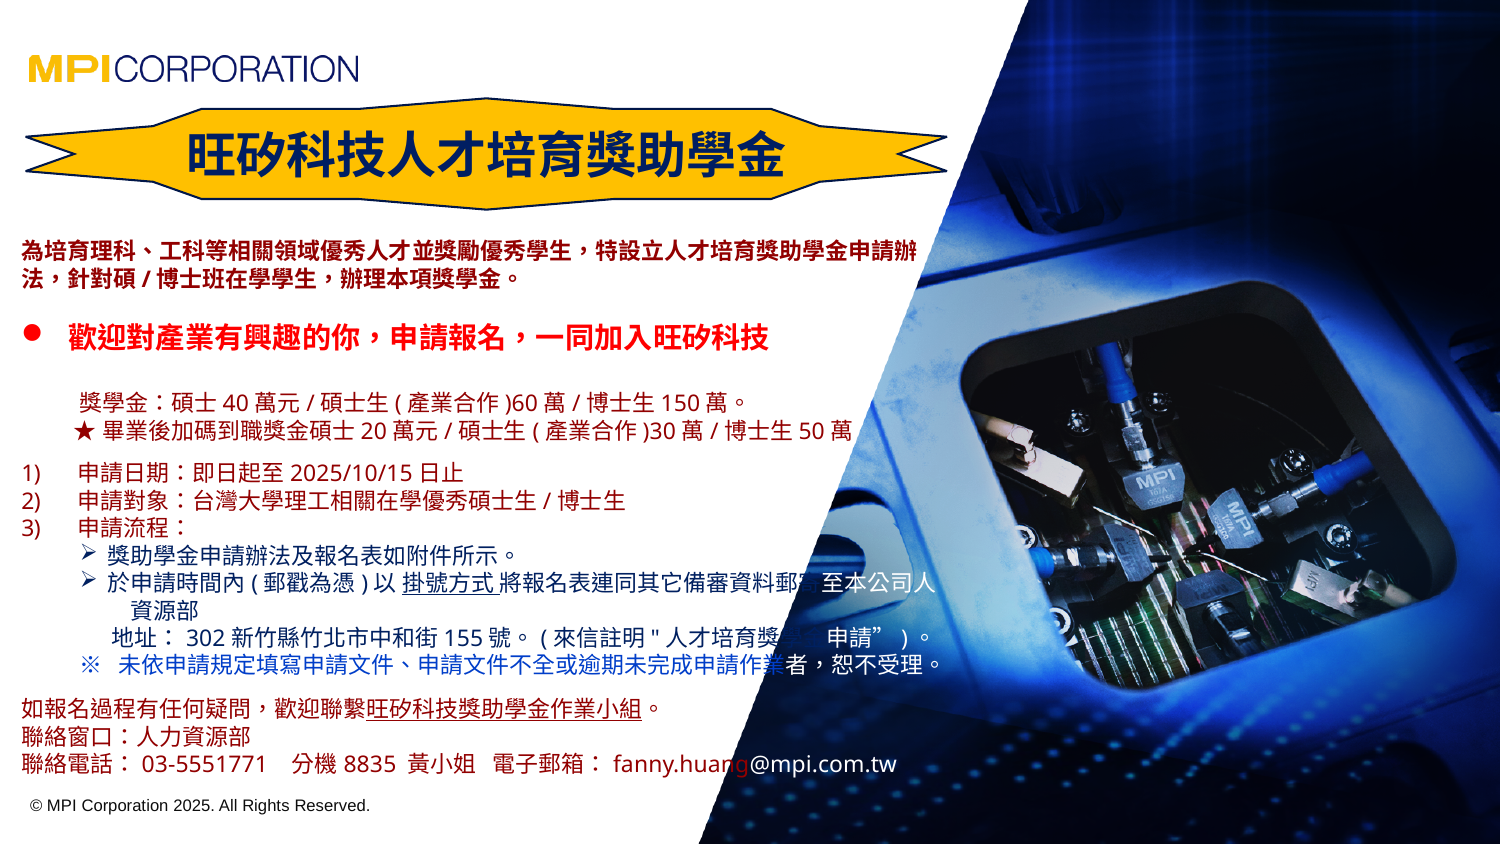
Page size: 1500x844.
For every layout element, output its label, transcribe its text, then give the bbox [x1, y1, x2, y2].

text_box 旺矽科技人才培育獎助學金 [25, 98, 948, 210]
text_box 為培育理科、工科等相關領域優秀人才並獎勵優秀學生，特設立人才培育獎助學金申請辦法，針對碩/博士班在學學生，辦理本項獎學金。 歡迎對產業有興趣的你，申請報名，一同加入旺矽科技 獎學金：碩士40萬元/碩士生(產業合作)60萬/博士生150萬。 ★畢業後加碼到職獎金碩士20萬元/碩士生(產業合作)30萬/博士生50萬 申請日期：即日起至2025/10/15日止 申請對象：台灣大學理工相關在學優秀碩士生/博士生 申請流程： 獎助學金申請辦法及報名表如附件所示。 於申請時間內(郵戳為憑)以 掛號方式 將報名表連同其它備審資料郵寄至本公司人力資源部 地址：302新竹縣竹北市中和街155號。(來信註明"人才培育獎學金申請”)。 ※ 未依申請規定填寫申請文件、申請文件不全或逾期未完成申請作業者，恕不受理。 如報名過程有任何疑問，歡迎聯繫旺矽科技獎助學金作業小組。 聯絡窗口：人力資源部 聯絡電話：03-5551771 分機8835 黃小姐 電子郵箱：fanny.huang@mpi.com.tw [6, 229, 952, 785]
picture [0, 0, 1500, 844]
